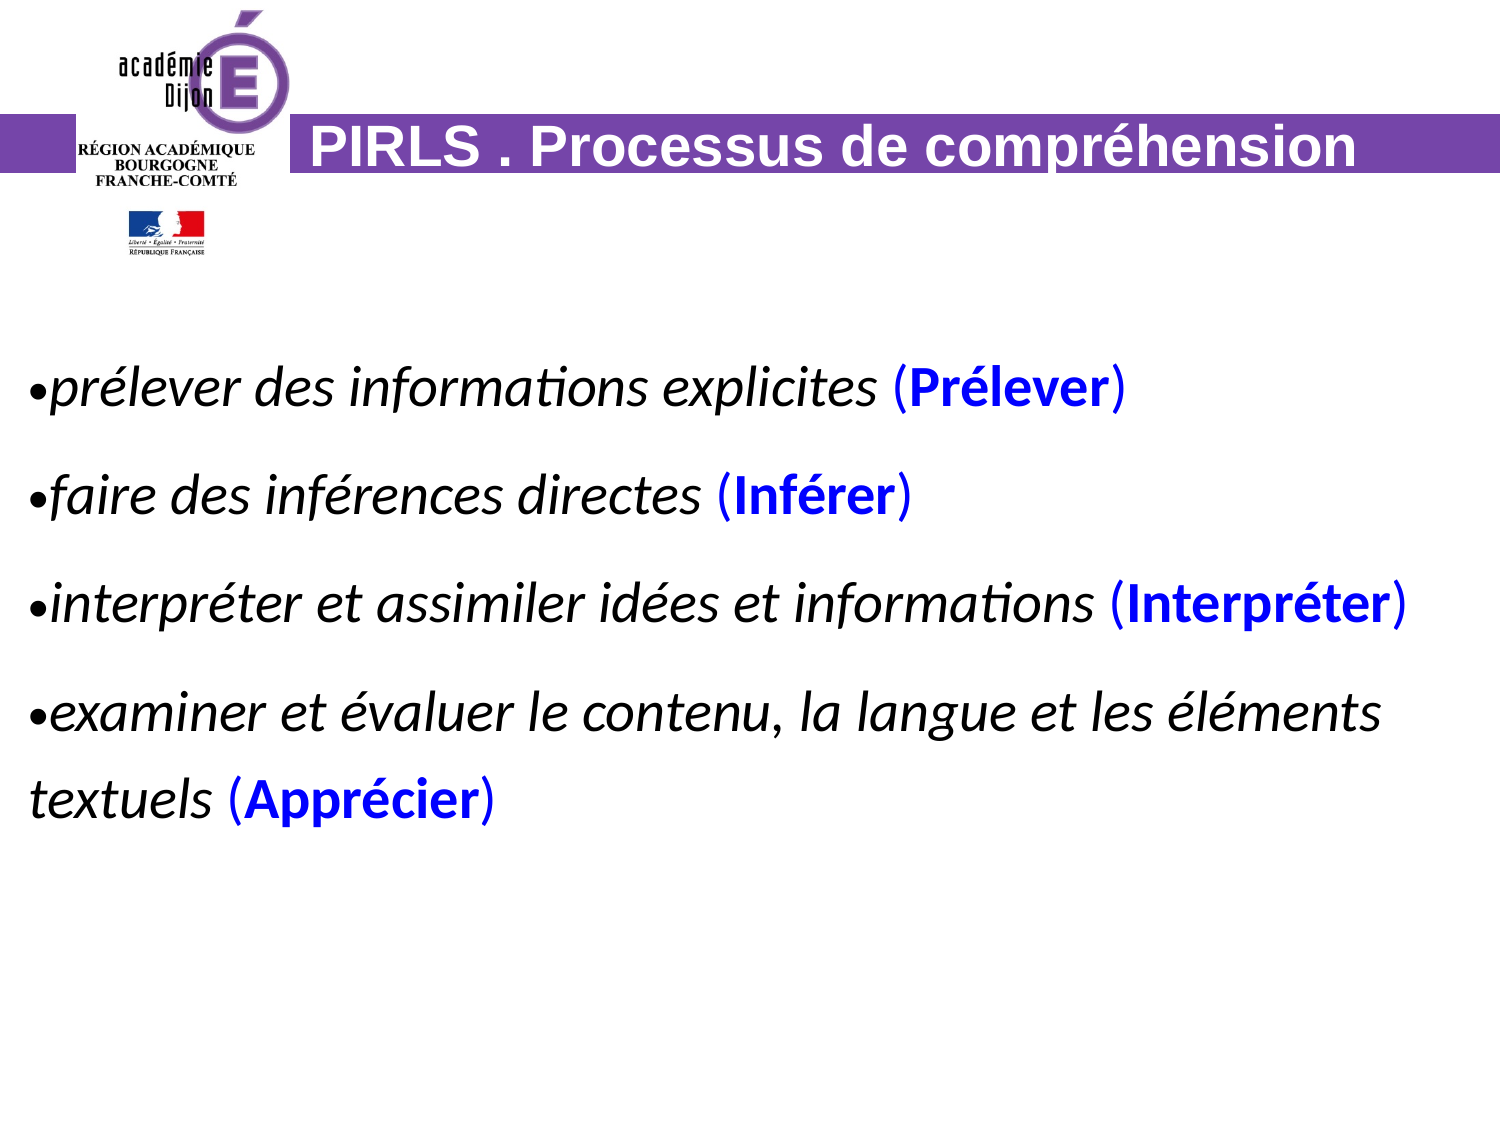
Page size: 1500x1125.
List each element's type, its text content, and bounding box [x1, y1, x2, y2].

text_box prélever des informations explicites (Prélever) faire des inférences directes (Inférer) interpréter et assimiler idées et informations (Interpréter) examiner et évaluer le contenu, la langue et les éléments textuels (Apprécier) [14, 325, 1448, 993]
picture [76, 8, 290, 256]
text_box PIRLS . Processus de compréhension [295, 106, 1465, 252]
